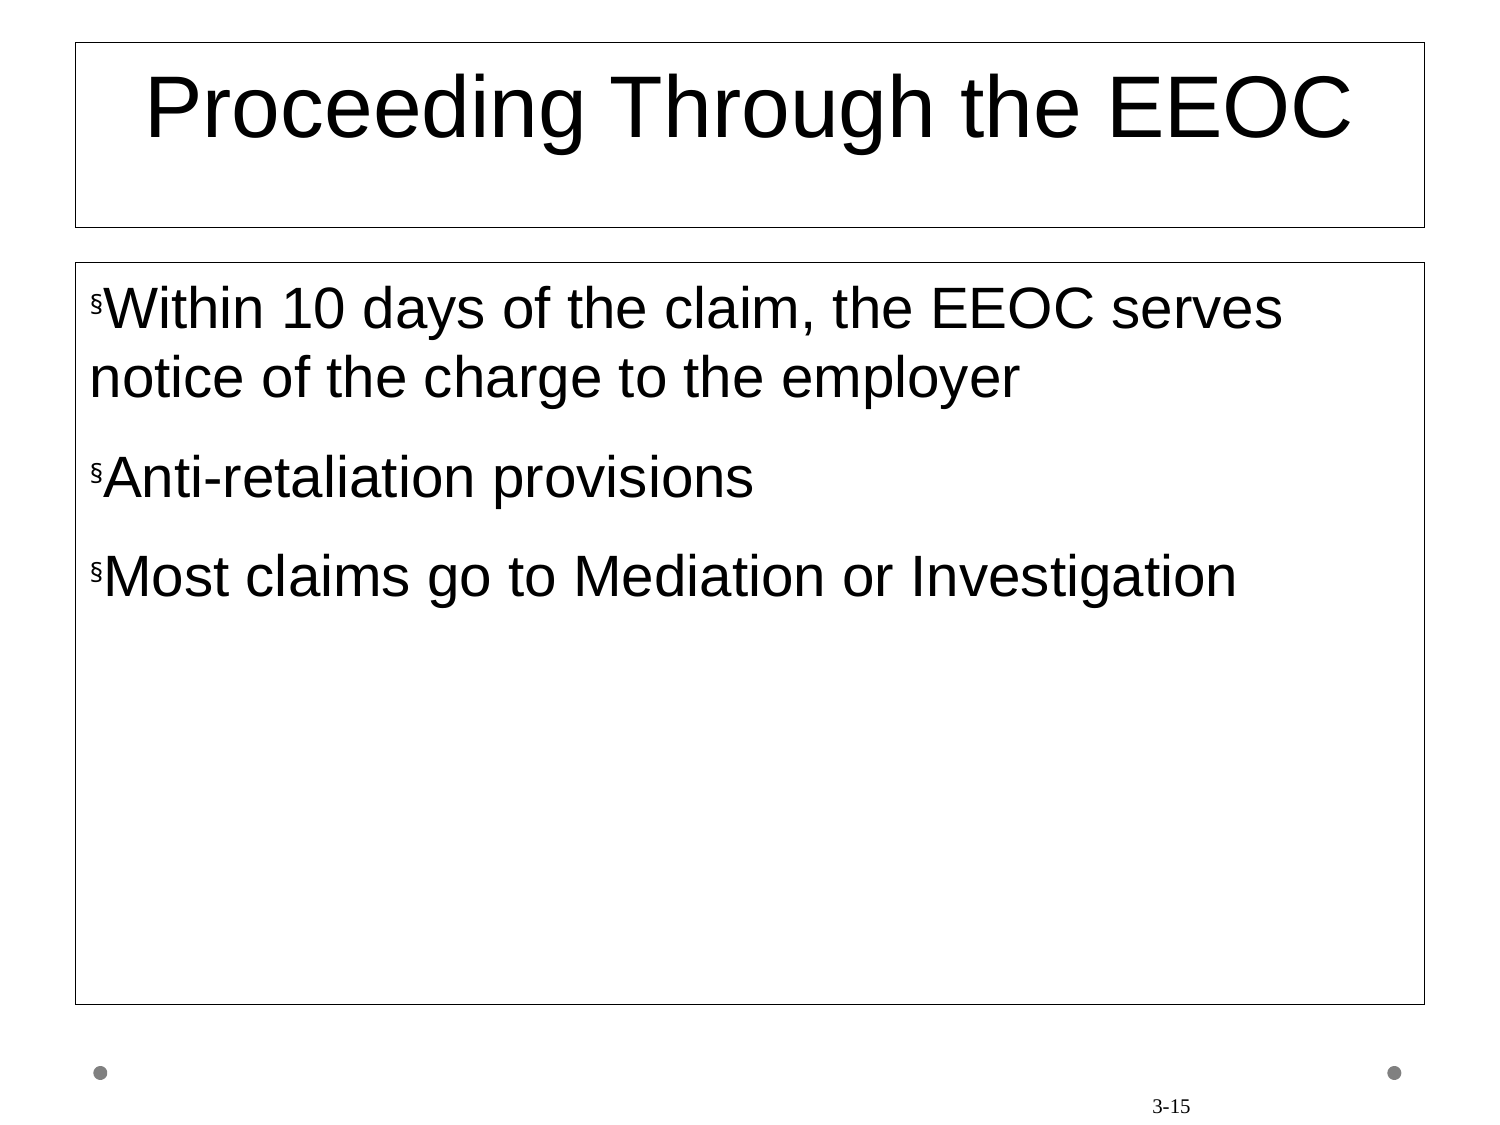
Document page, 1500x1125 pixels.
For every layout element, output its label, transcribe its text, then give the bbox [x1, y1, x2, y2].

list Within 10 days of the claim, the EEOC serves notice of the charge to the employer Anti-retaliation provisions Most claims go to Mediation or Investigation [75, 262, 1425, 1005]
title Proceeding Through the EEOC [75, 42, 1425, 228]
